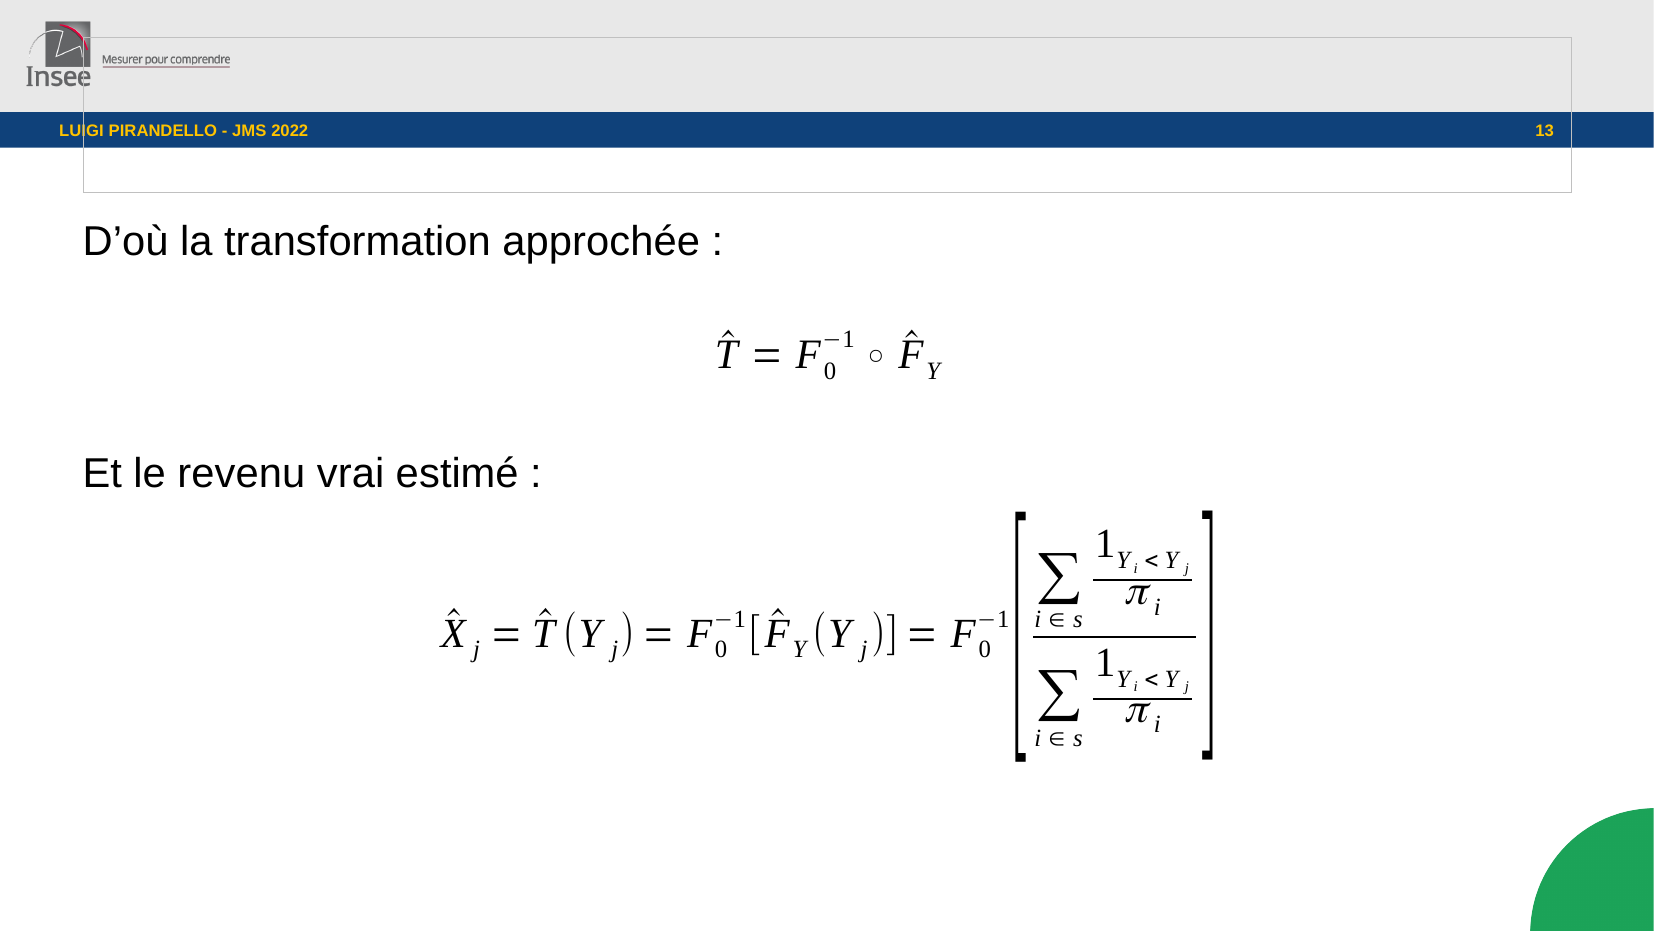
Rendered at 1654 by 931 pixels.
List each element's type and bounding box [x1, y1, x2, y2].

picture [23, 0, 230, 89]
chart [431, 508, 1223, 765]
picture [1530, 808, 1654, 931]
picture [84, 38, 230, 89]
chart [708, 325, 950, 384]
